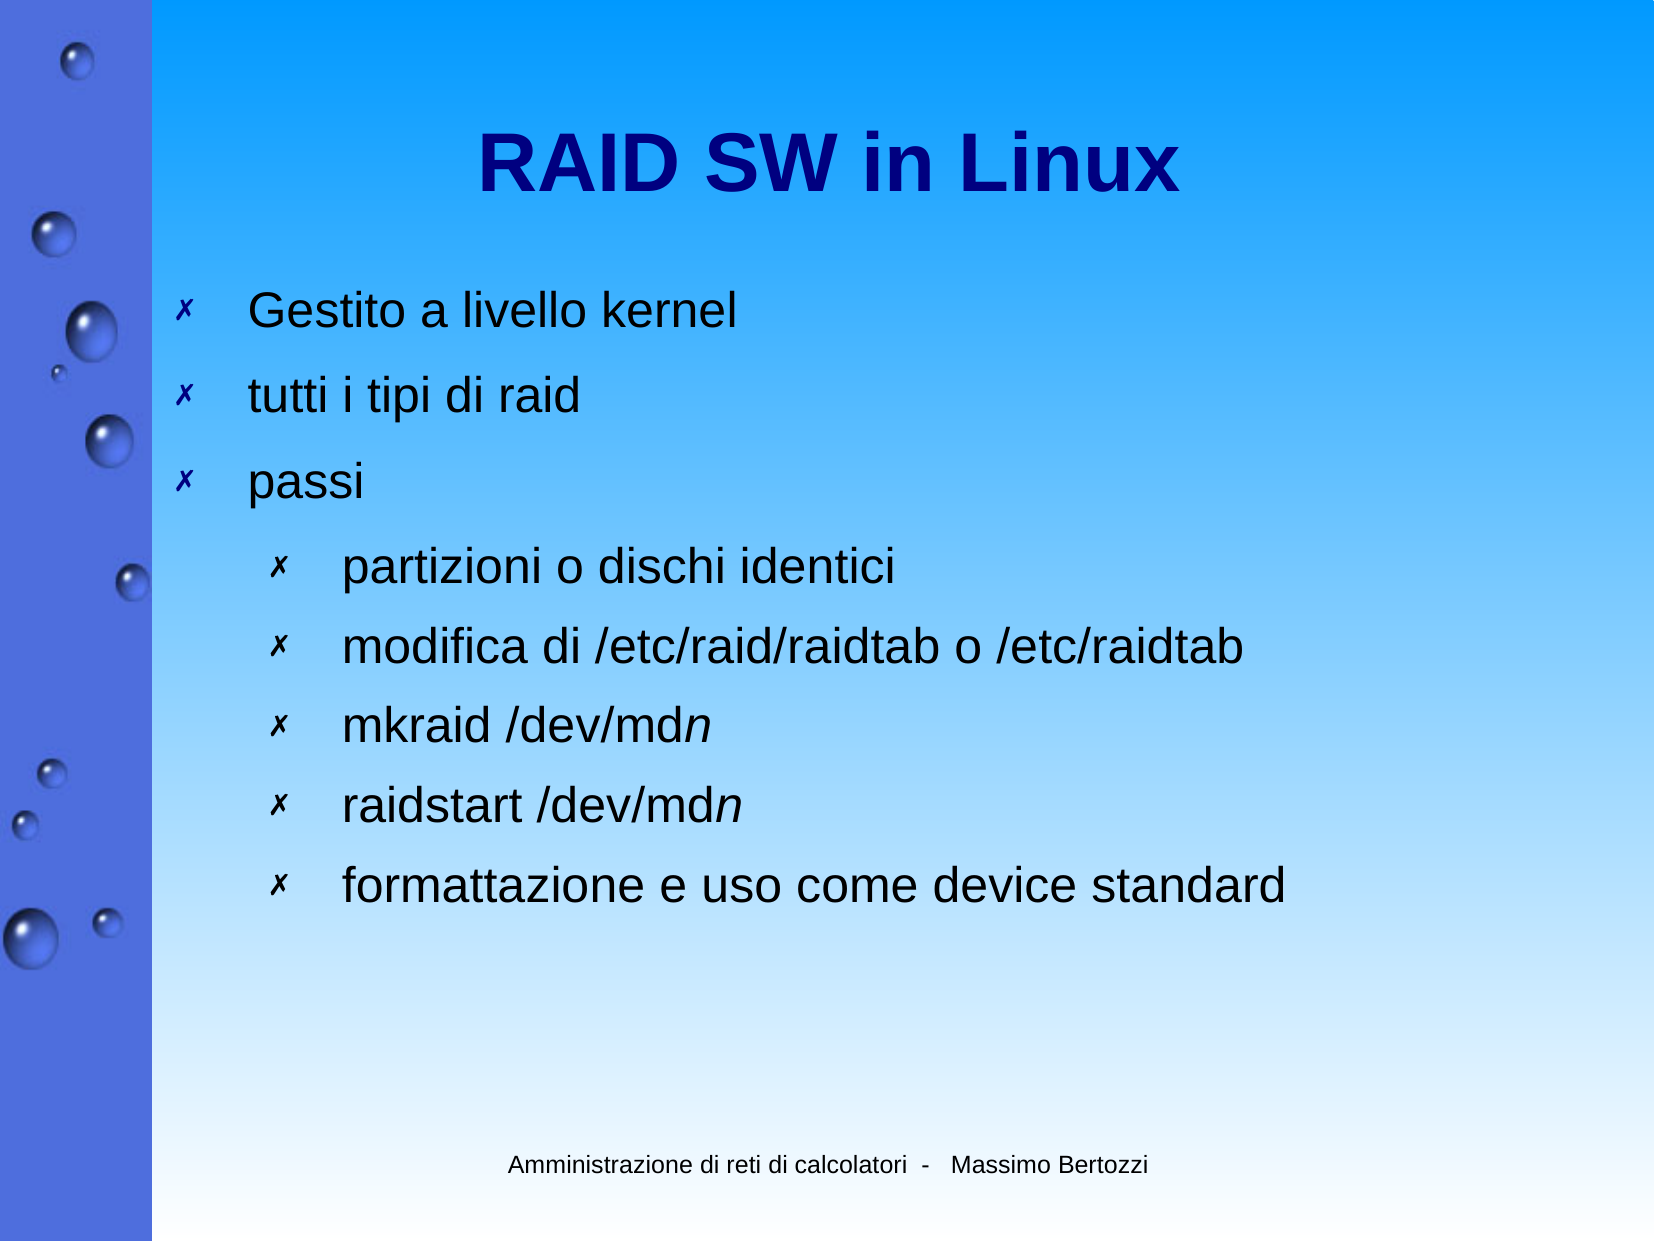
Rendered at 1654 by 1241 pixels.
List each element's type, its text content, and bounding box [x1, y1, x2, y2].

picture [0, 0, 152, 1241]
list Gestito a livello kernel tutti i tipi di raid passi partizioni o dischi identici modifica di /etc/raid/raidtab o /etc/raidtab mkraid /dev/mdn raidstart /dev/mdn formattazione e uso come device standard [152, 281, 1565, 929]
title RAID SW in Linux [123, 58, 1536, 266]
